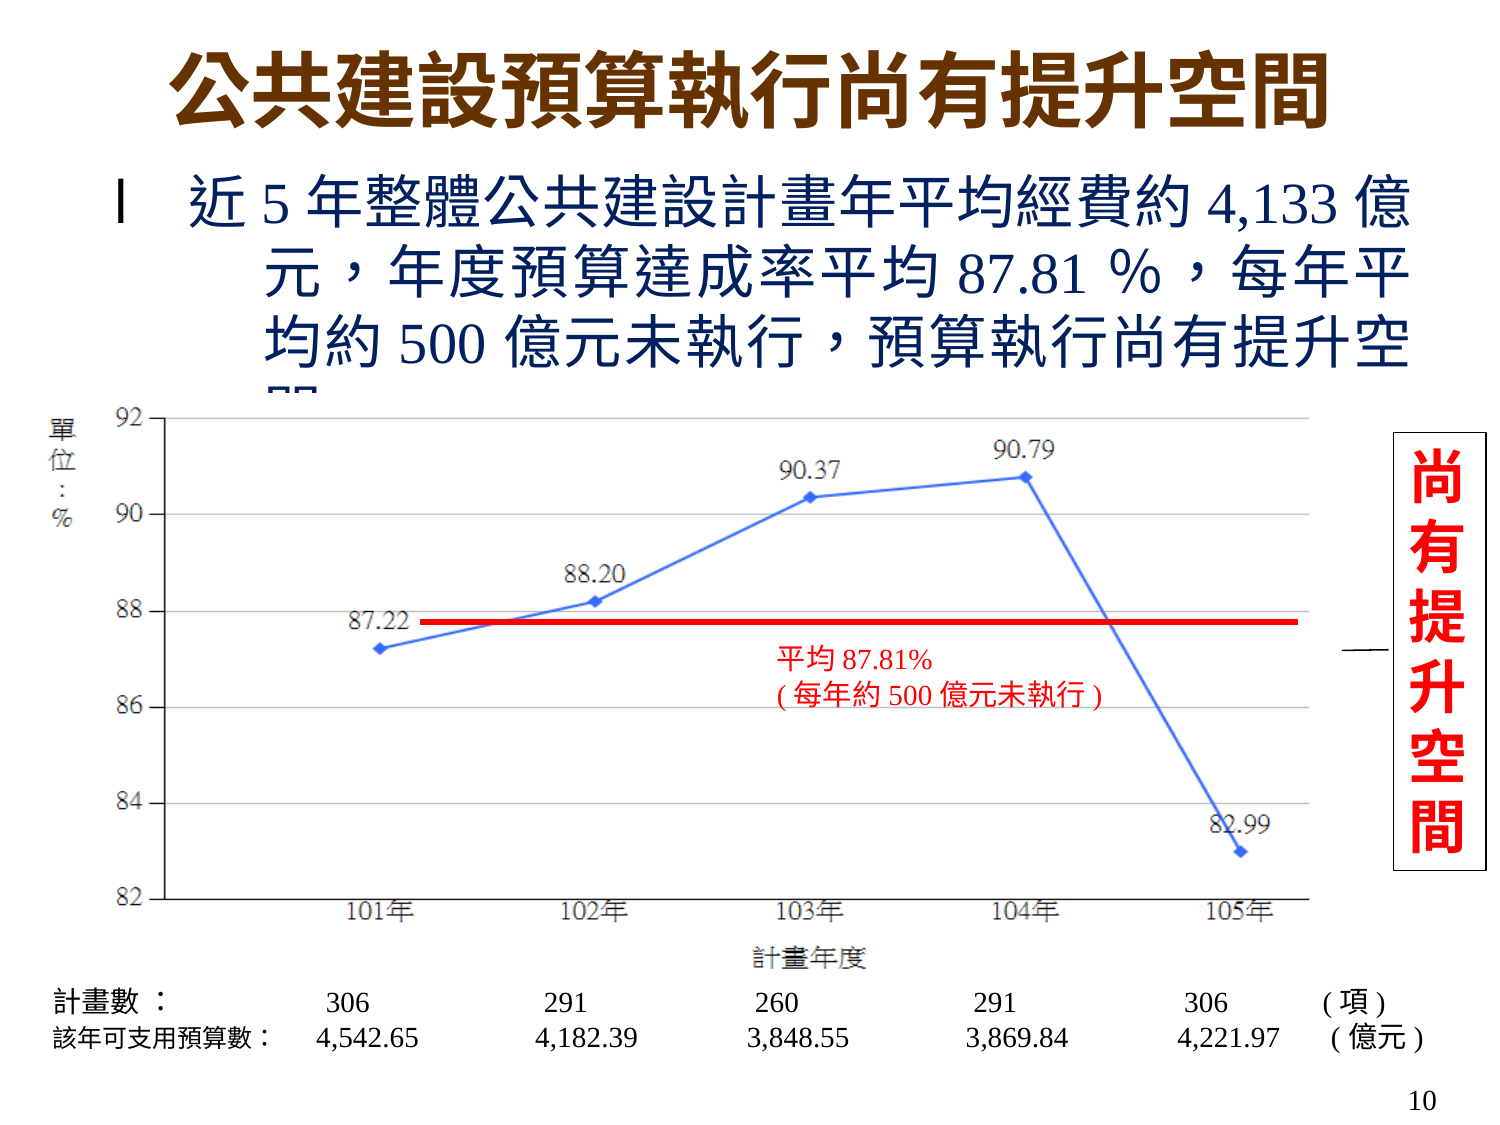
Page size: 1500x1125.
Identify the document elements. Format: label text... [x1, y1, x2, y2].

text_box 尚有提升空間 [1393, 433, 1486, 870]
text_box 公共建設預算執行尚有提升空間 [0, 31, 1500, 146]
text_box 平均87.81% (每年約500億元未執行) [761, 633, 1129, 720]
text_box 計畫數 ： 306 291 260 291 306 (項) 該年可支用預算數： 4,542.65 4,182.39 3,848.55 3,869.84 4,221.97 (億元) [37, 975, 1448, 1059]
picture [42, 393, 1310, 975]
text_box 近5年整體公共建設計畫年平均經費約4,133億元，年度預算達成率平均87.81％，每年平均約500億元未執行，預算執行尚有提升空間 [69, 158, 1427, 453]
